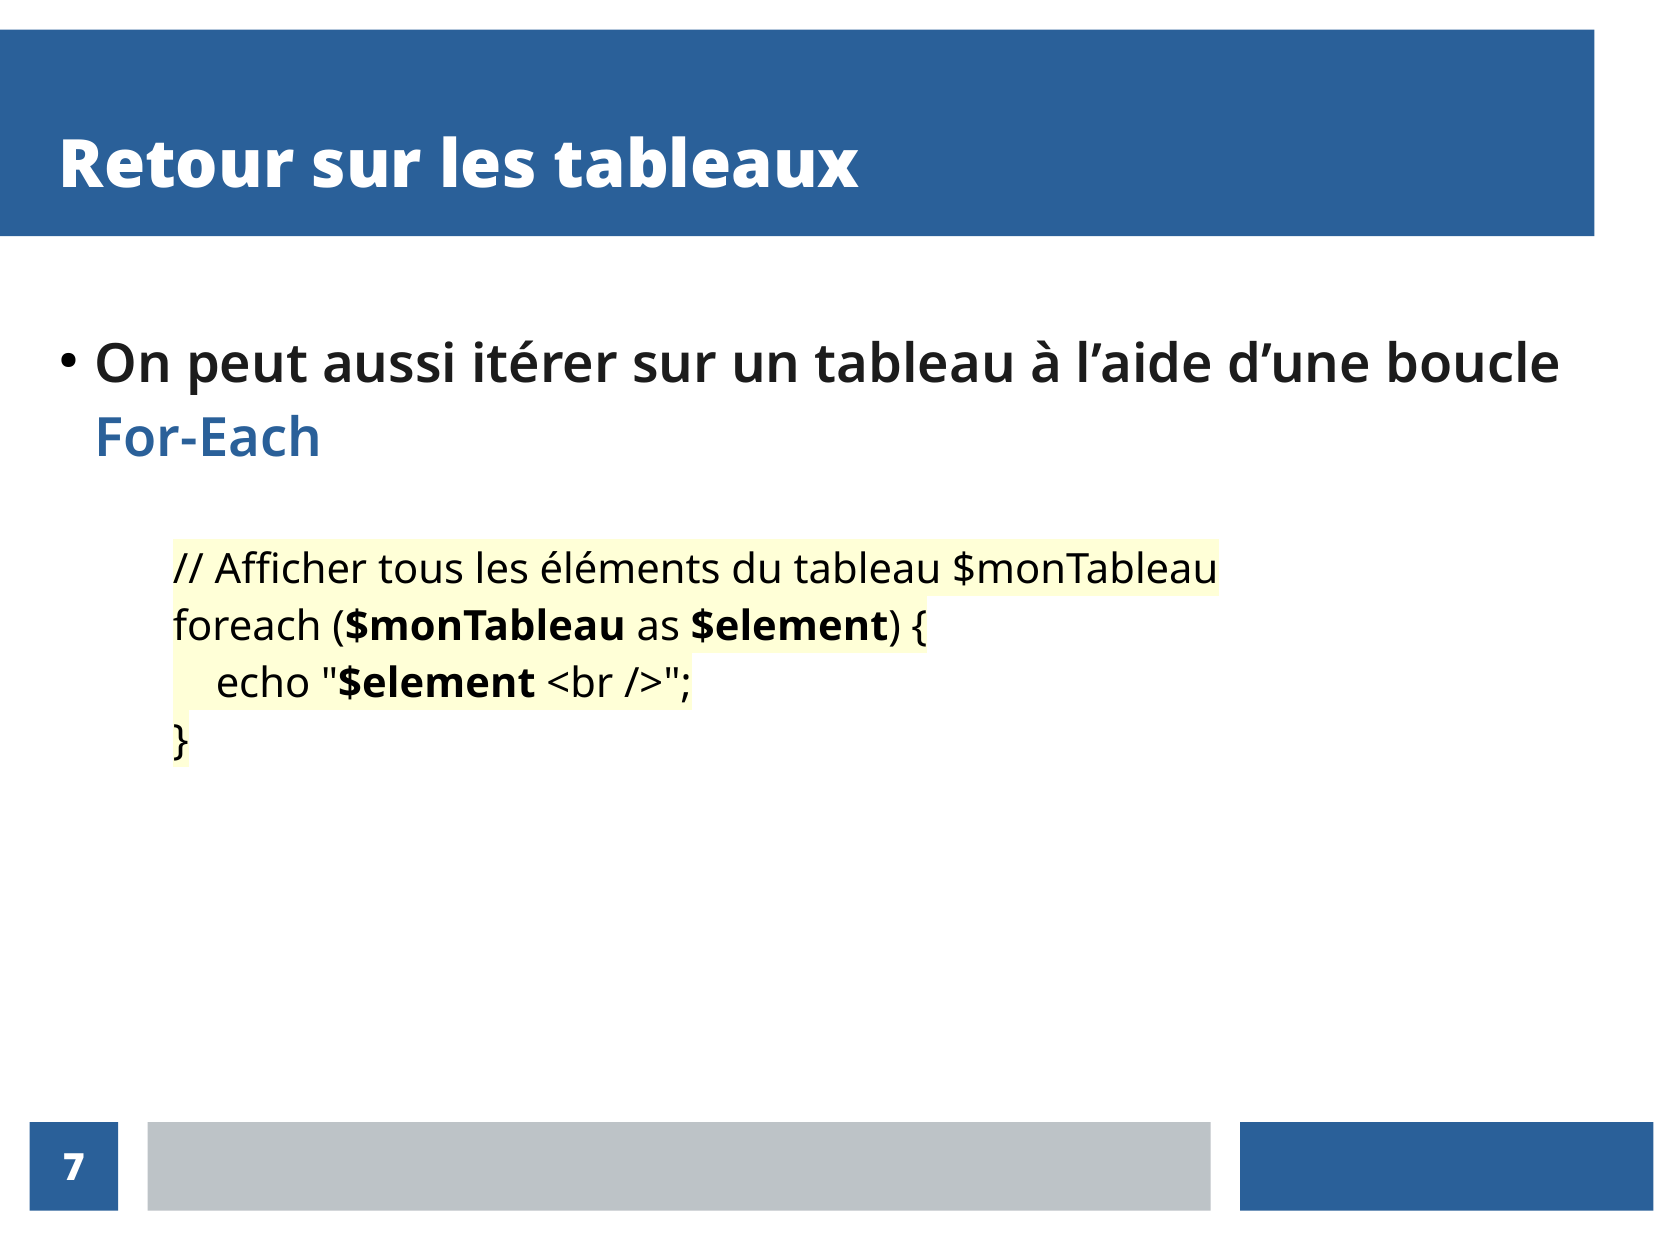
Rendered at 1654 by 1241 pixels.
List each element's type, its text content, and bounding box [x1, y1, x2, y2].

text_box // Afficher tous les éléments du tableau $monTableau foreach ($monTableau as $element) { echo "$element <br />"; } [158, 531, 1465, 789]
title Retour sur les tableaux [59, 59, 1595, 207]
list On peut aussi itérer sur un tableau à l’aide d’une boucle For-Each [59, 324, 1565, 485]
